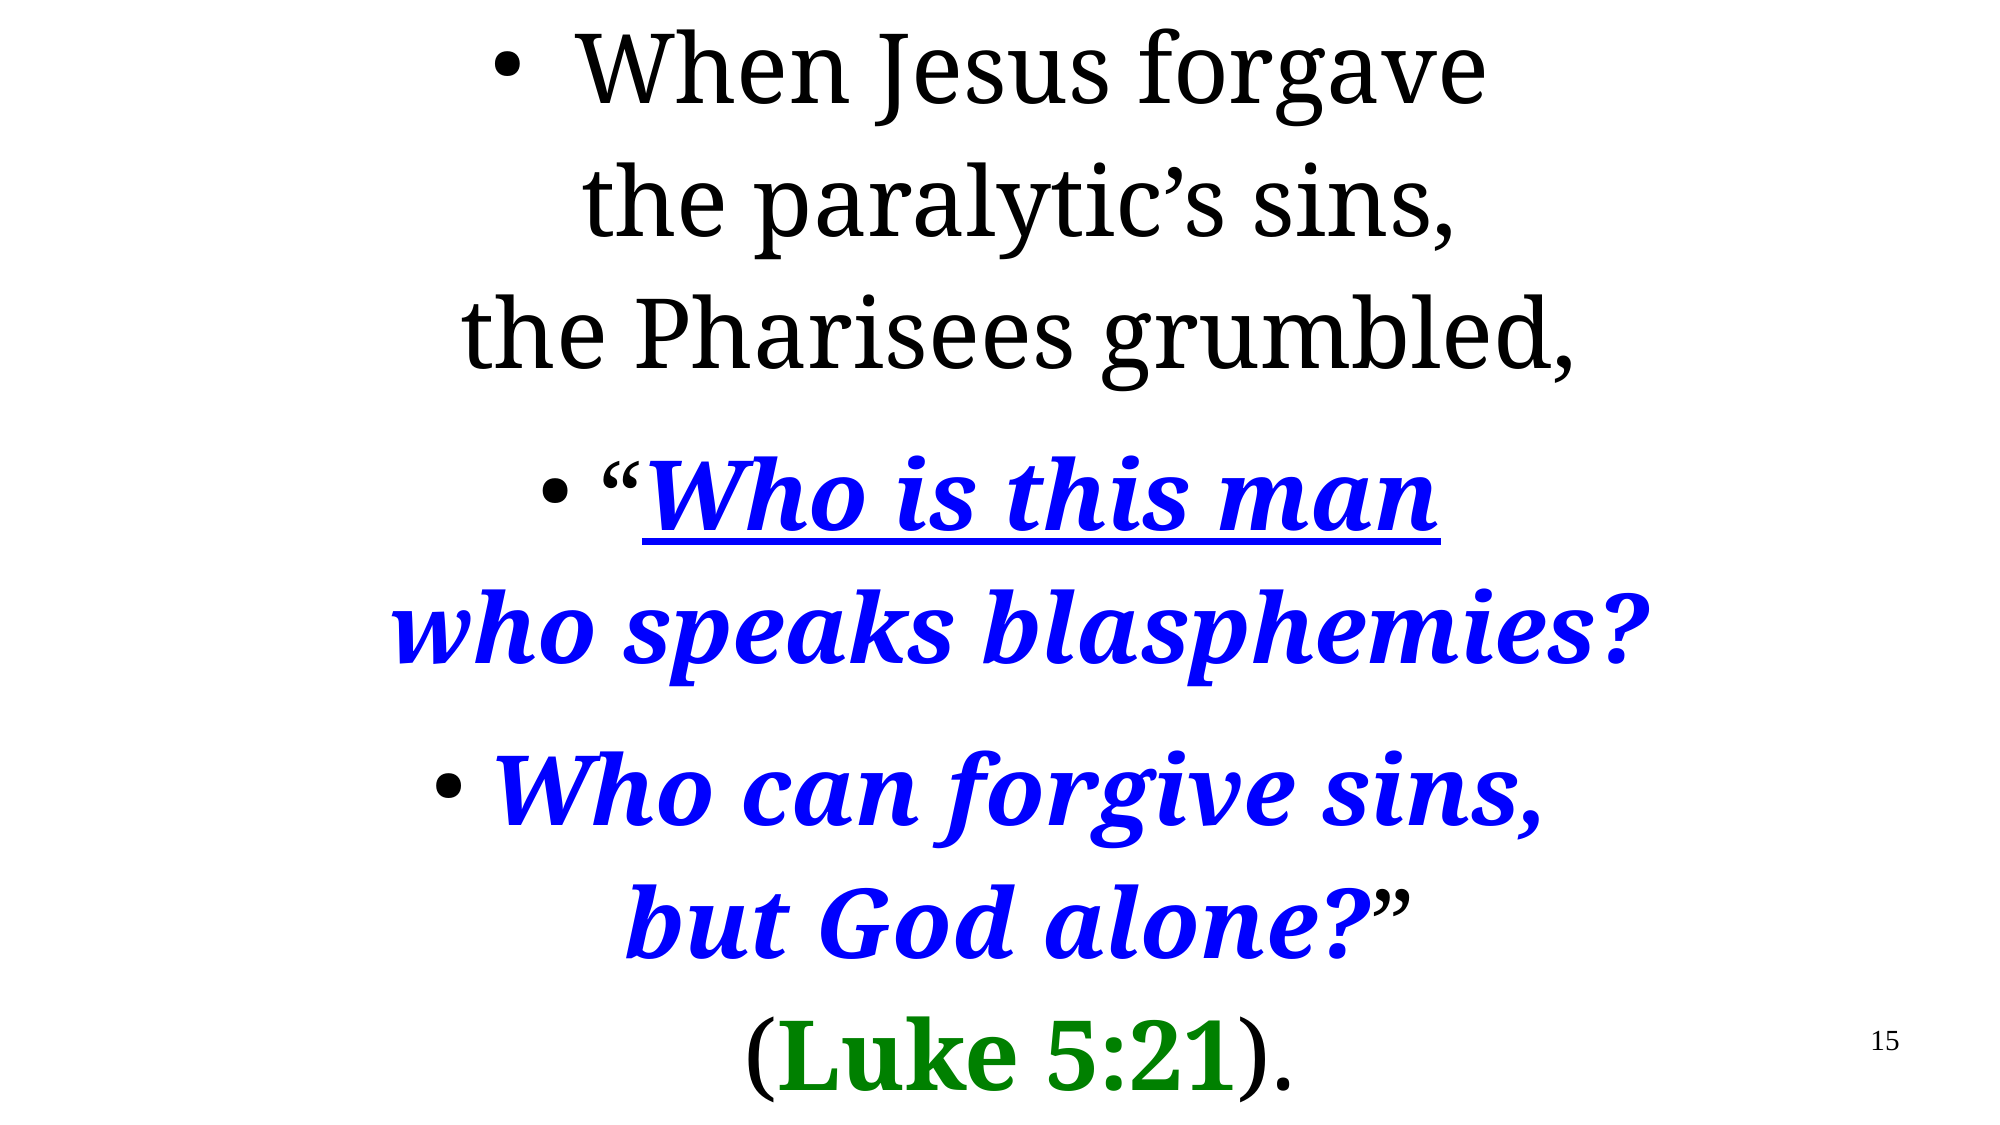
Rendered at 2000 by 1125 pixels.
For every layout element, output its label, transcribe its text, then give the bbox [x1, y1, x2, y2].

list When Jesus forgave the paralytic’s sins, the Pharisees grumbled, “Who is this man who speaks blasphemies? Who can forgive sins, but God alone?” (Luke 5:21). [0, 0, 1996, 1123]
